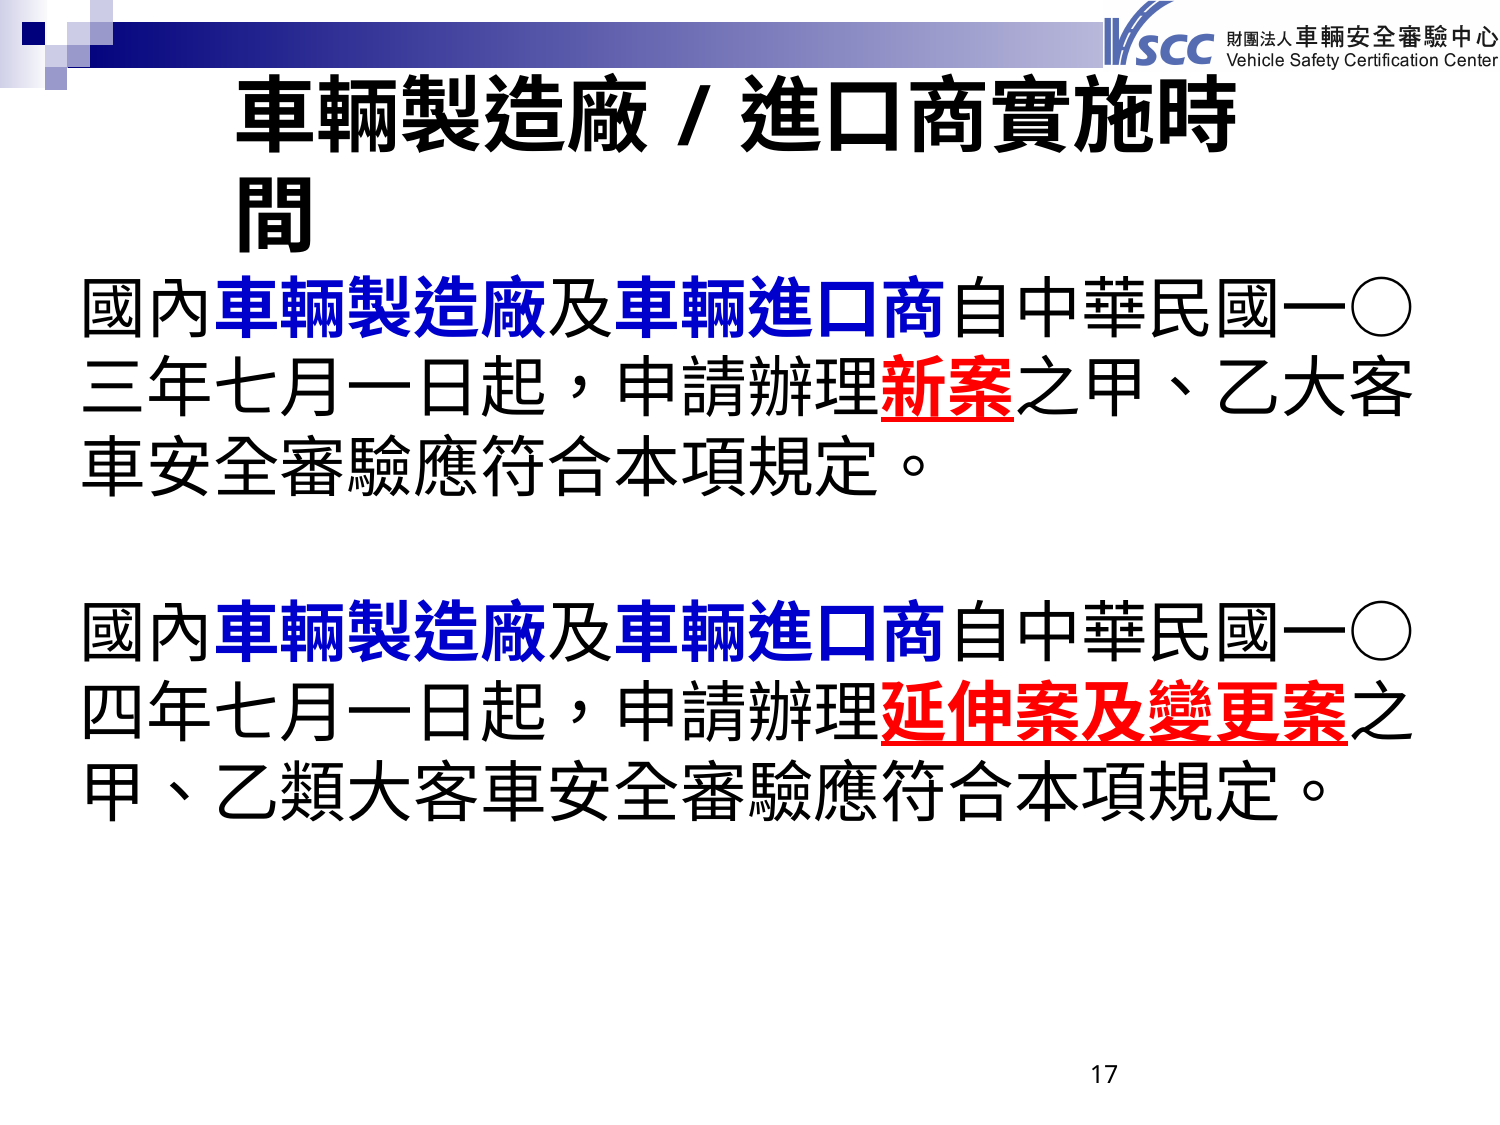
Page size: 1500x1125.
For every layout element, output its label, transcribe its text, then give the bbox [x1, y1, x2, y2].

text_box 國內車輛製造廠及車輛進口商自中華民國一○三年七月一日起，申請辦理新案之甲、乙大客車安全審驗應符合本項規定。 [65, 232, 1465, 539]
text_box 國內車輛製造廠及車輛進口商自中華民國一○四年七月一日起，申請辦理延伸案及變更案之甲、乙類大客車安全審驗應符合本項規定。 [64, 582, 1459, 837]
text_box 車輛製造廠/進口商實施時間 [218, 55, 1329, 161]
text_box [1074, 1025, 1426, 1101]
